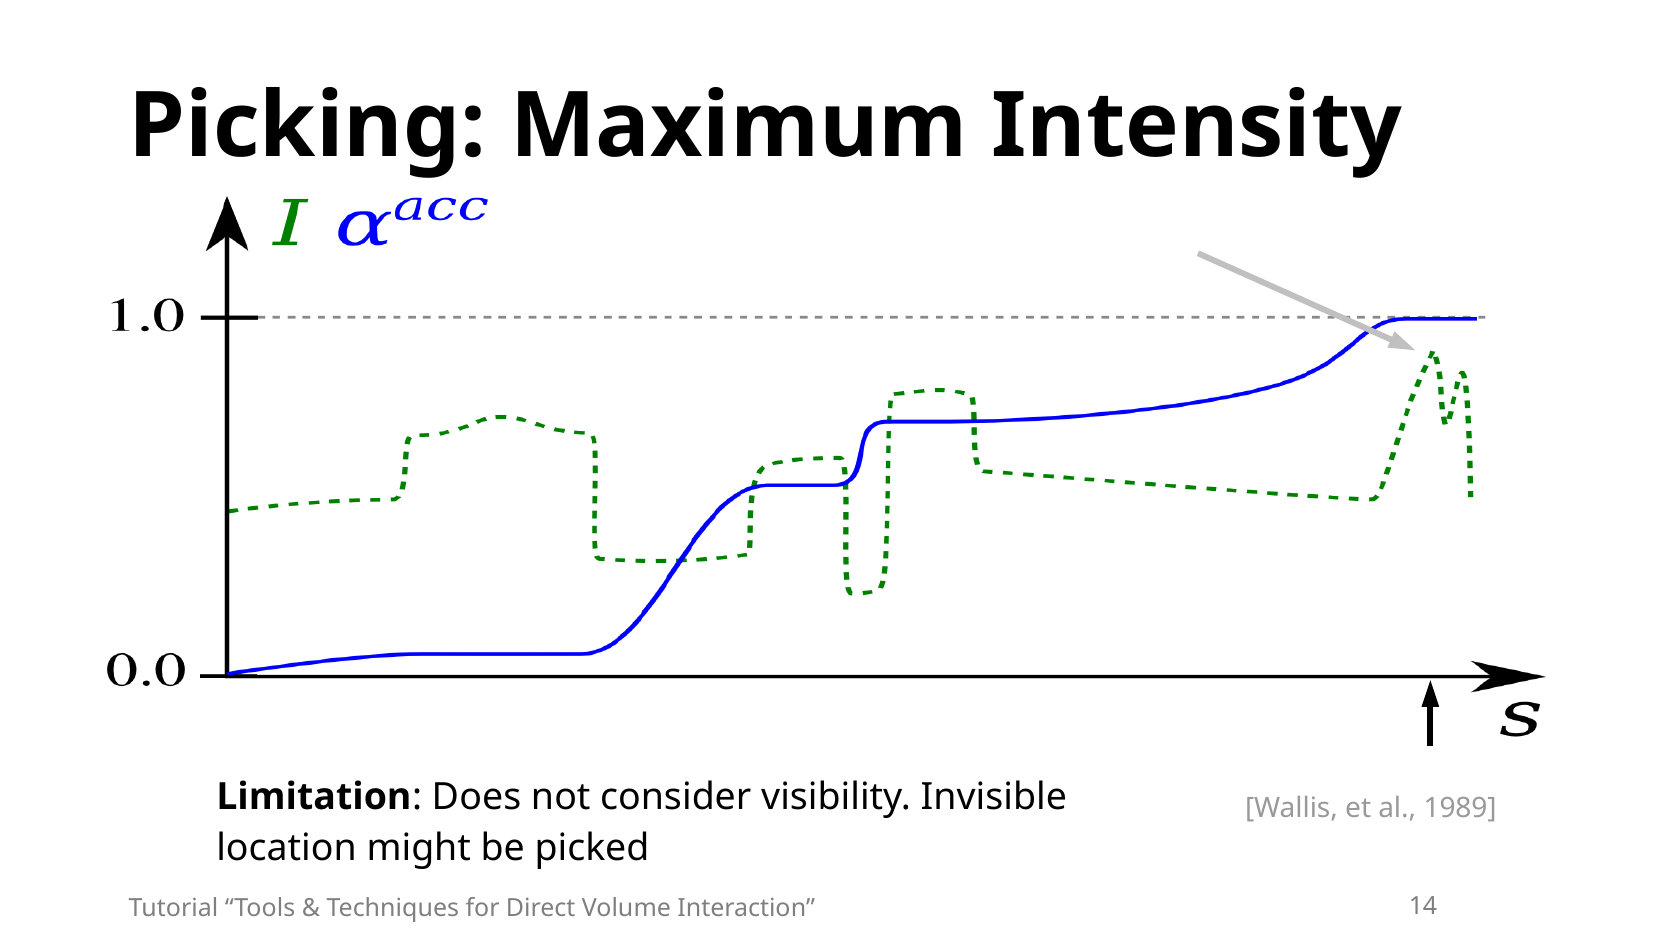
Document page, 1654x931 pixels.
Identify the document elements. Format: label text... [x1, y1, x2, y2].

text_box [Wallis, et al., 1989] [1248, 779, 1494, 893]
title Picking: Maximum Intensity [113, 50, 1540, 183]
picture [100, 183, 1553, 747]
text_box Limitation: Does not consider visibility. Invisible location might be picked [201, 762, 936, 866]
